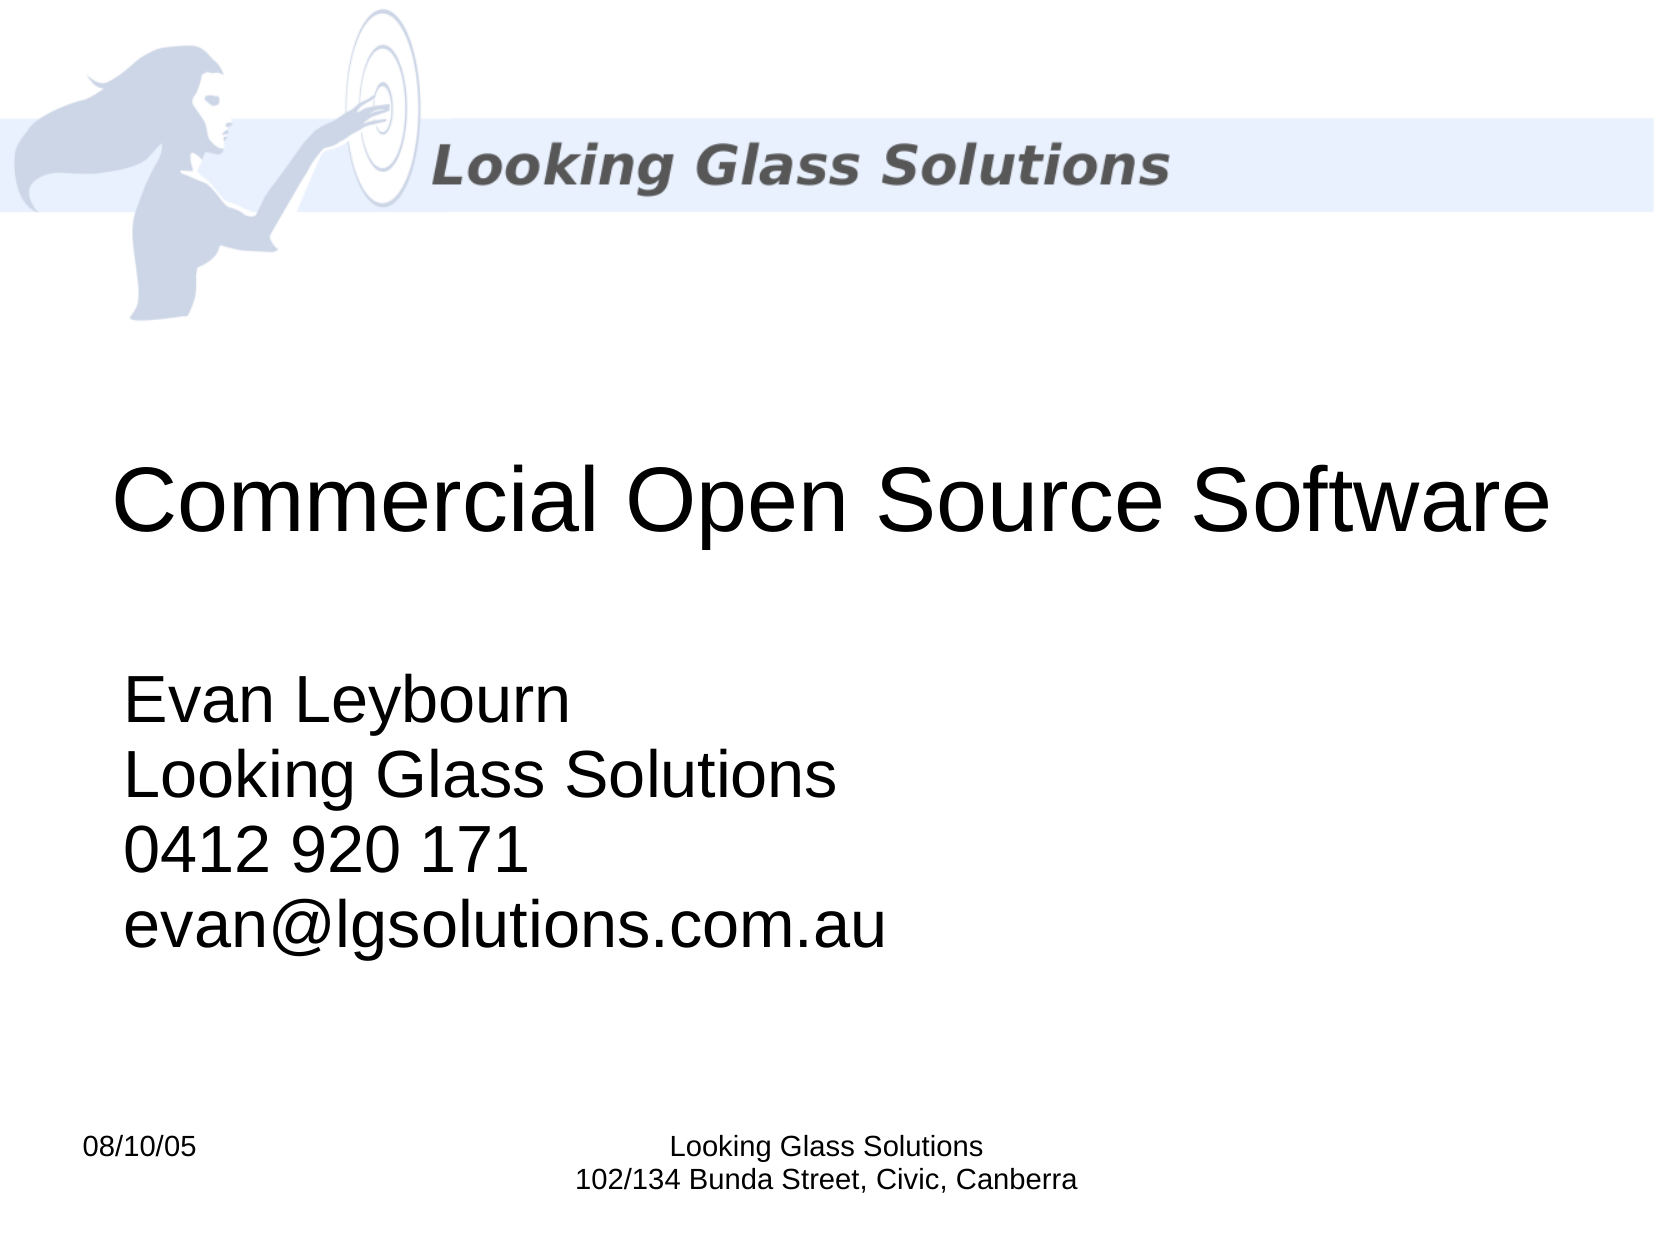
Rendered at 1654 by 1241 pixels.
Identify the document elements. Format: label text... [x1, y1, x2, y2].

subtitle Evan Leybourn Looking Glass Solutions 0412 920 171 evan@lgsolutions.com.au [88, 649, 1577, 975]
picture [0, 0, 1654, 325]
title Commercial Open Source Software [88, 395, 1577, 603]
